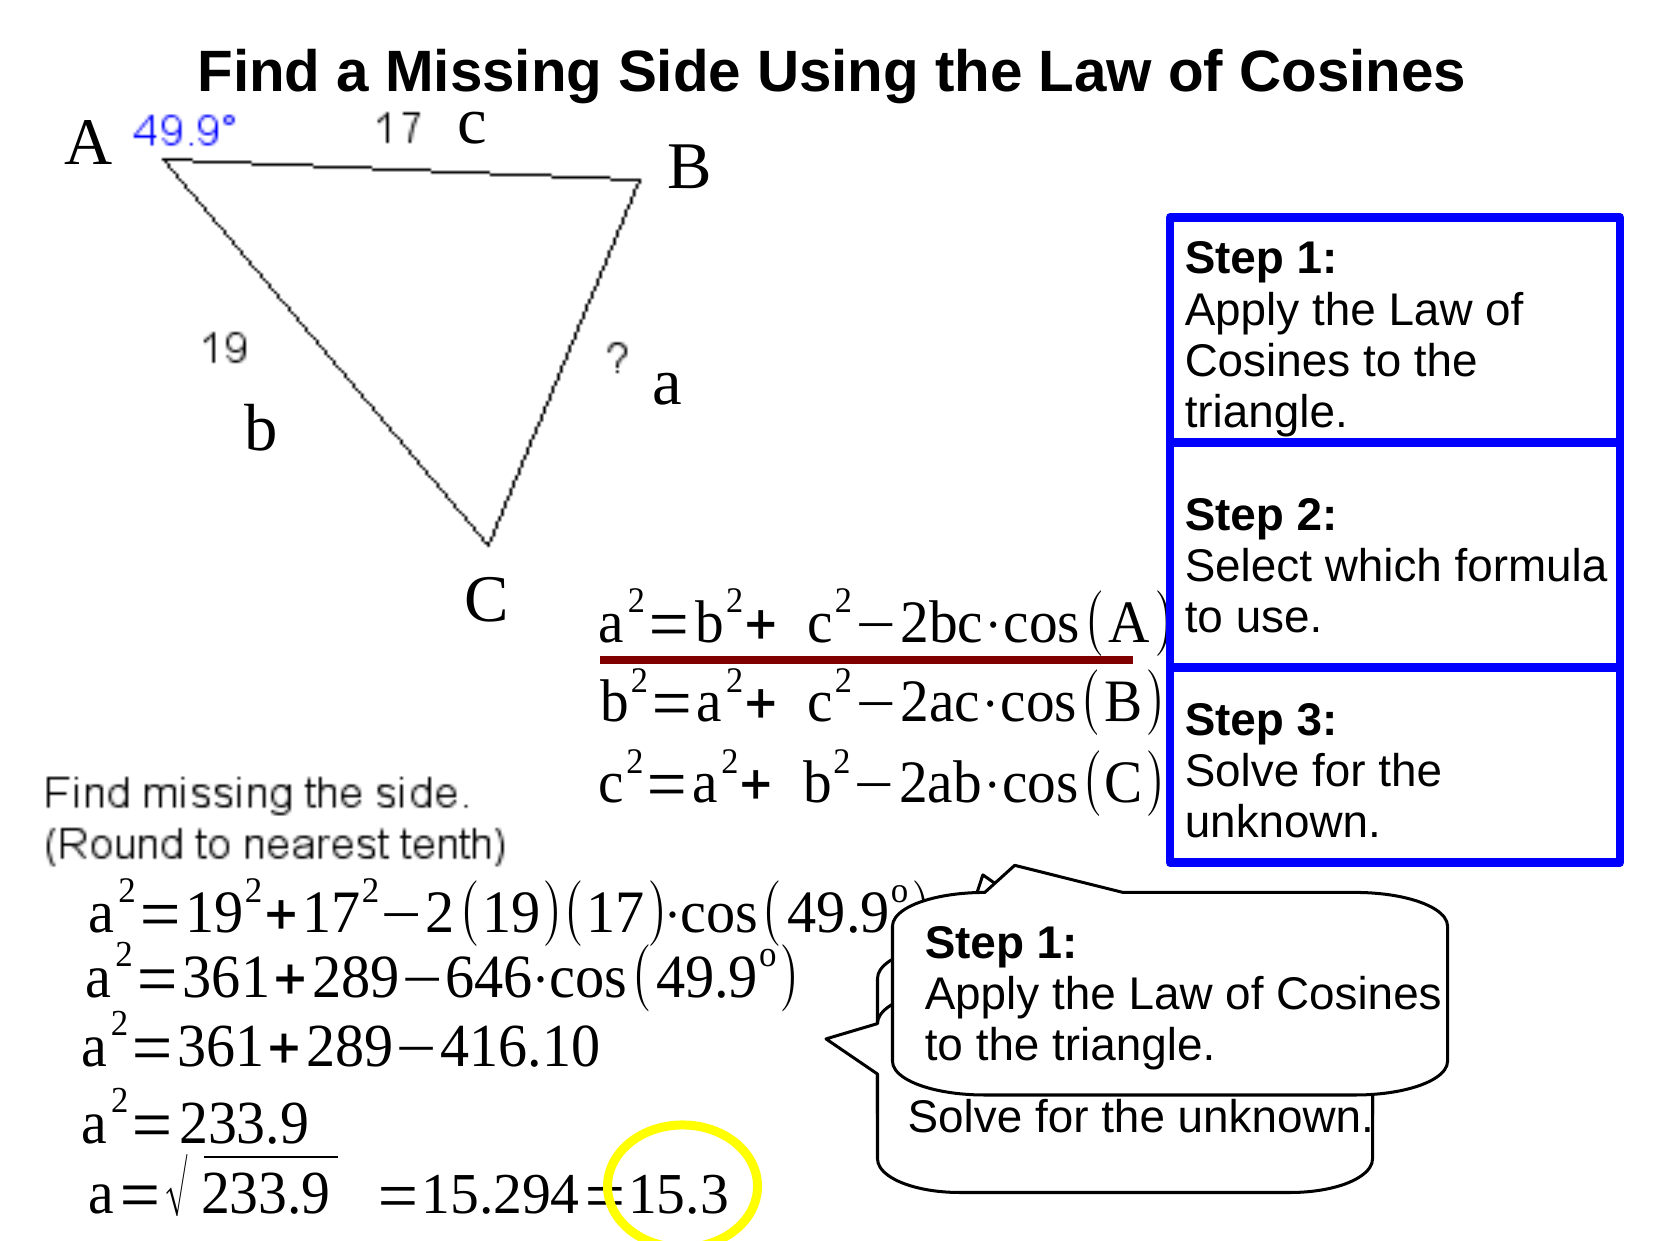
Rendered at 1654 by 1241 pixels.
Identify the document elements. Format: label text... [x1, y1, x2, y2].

text_box Step 1: Apply the Law of Cosines to the triangle. Step 2: Select which formula to use. Step 3: Solve for the unknown. [1174, 225, 1616, 438]
text_box C [450, 555, 525, 644]
text_box Step 2: Select which formula to use. [877, 959, 892, 1020]
text_box Step 1: Apply the Law of Cosines to the triangle. Step 2: Select which formula to use. Step 3: Solve for the unknown. [1174, 672, 1616, 856]
text_box B [652, 121, 727, 211]
chart [367, 1162, 620, 1228]
text_box b [229, 383, 293, 473]
text_box Find a Missing Side Using the Law of Cosines [97, 31, 1568, 113]
text_box a [638, 337, 698, 427]
text_box Step 1: Apply the Law of Cosines to the triangle. Step 2: Select which formula to use. Step 3: Solve for the unknown. [1174, 447, 1616, 663]
chart [592, 579, 1166, 818]
chart [1174, 672, 1180, 818]
chart [75, 870, 937, 1227]
chart [613, 1162, 736, 1228]
text_box A [49, 97, 128, 217]
picture [45, 67, 886, 886]
text_box Step 3: Solve for the unknown. [826, 1004, 1373, 1193]
text_box c [443, 76, 503, 166]
chart [1174, 579, 1180, 663]
text_box Step 1: Apply the Law of Cosines to the triangle. [892, 865, 1448, 1096]
text_box Step 1: Apply the Law of Cosines to the triangle. Step 2: Select which formula to use. Step 3: Solve for the unknown. [1624, 225, 1628, 856]
